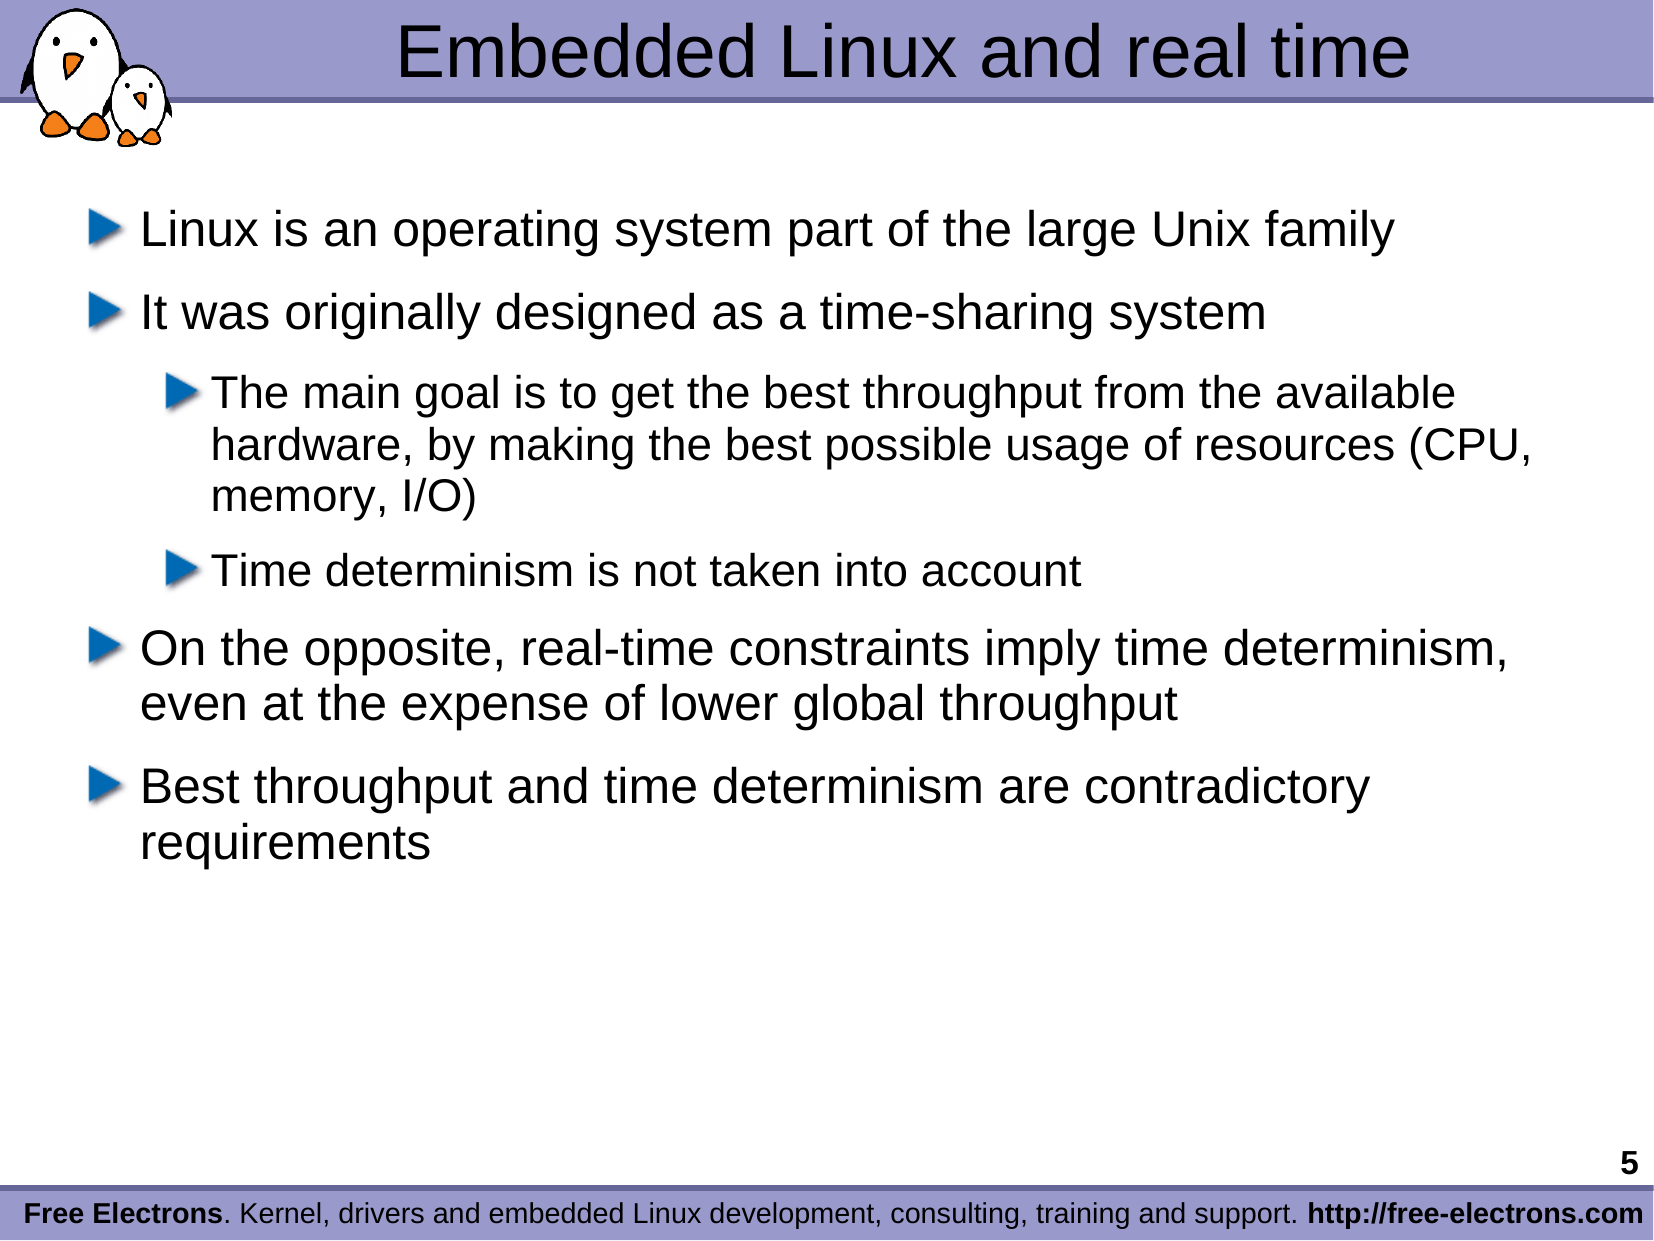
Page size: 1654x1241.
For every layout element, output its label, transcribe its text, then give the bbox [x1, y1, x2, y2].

title Embedded Linux and real time [178, 4, 1631, 98]
picture [20, 8, 172, 147]
list Linux is an operating system part of the large Unix family It was originally designed as a time-sharing system The main goal is to get the best throughput from the available hardware, by making the best possible usage of resources (CPU, memory, I/O) Time determinism is not taken into account On the opposite, real-time constraints imply time determinism, even at the expense of lower global throughput Best throughput and time determinism are contradictory requirements [68, 201, 1592, 1118]
